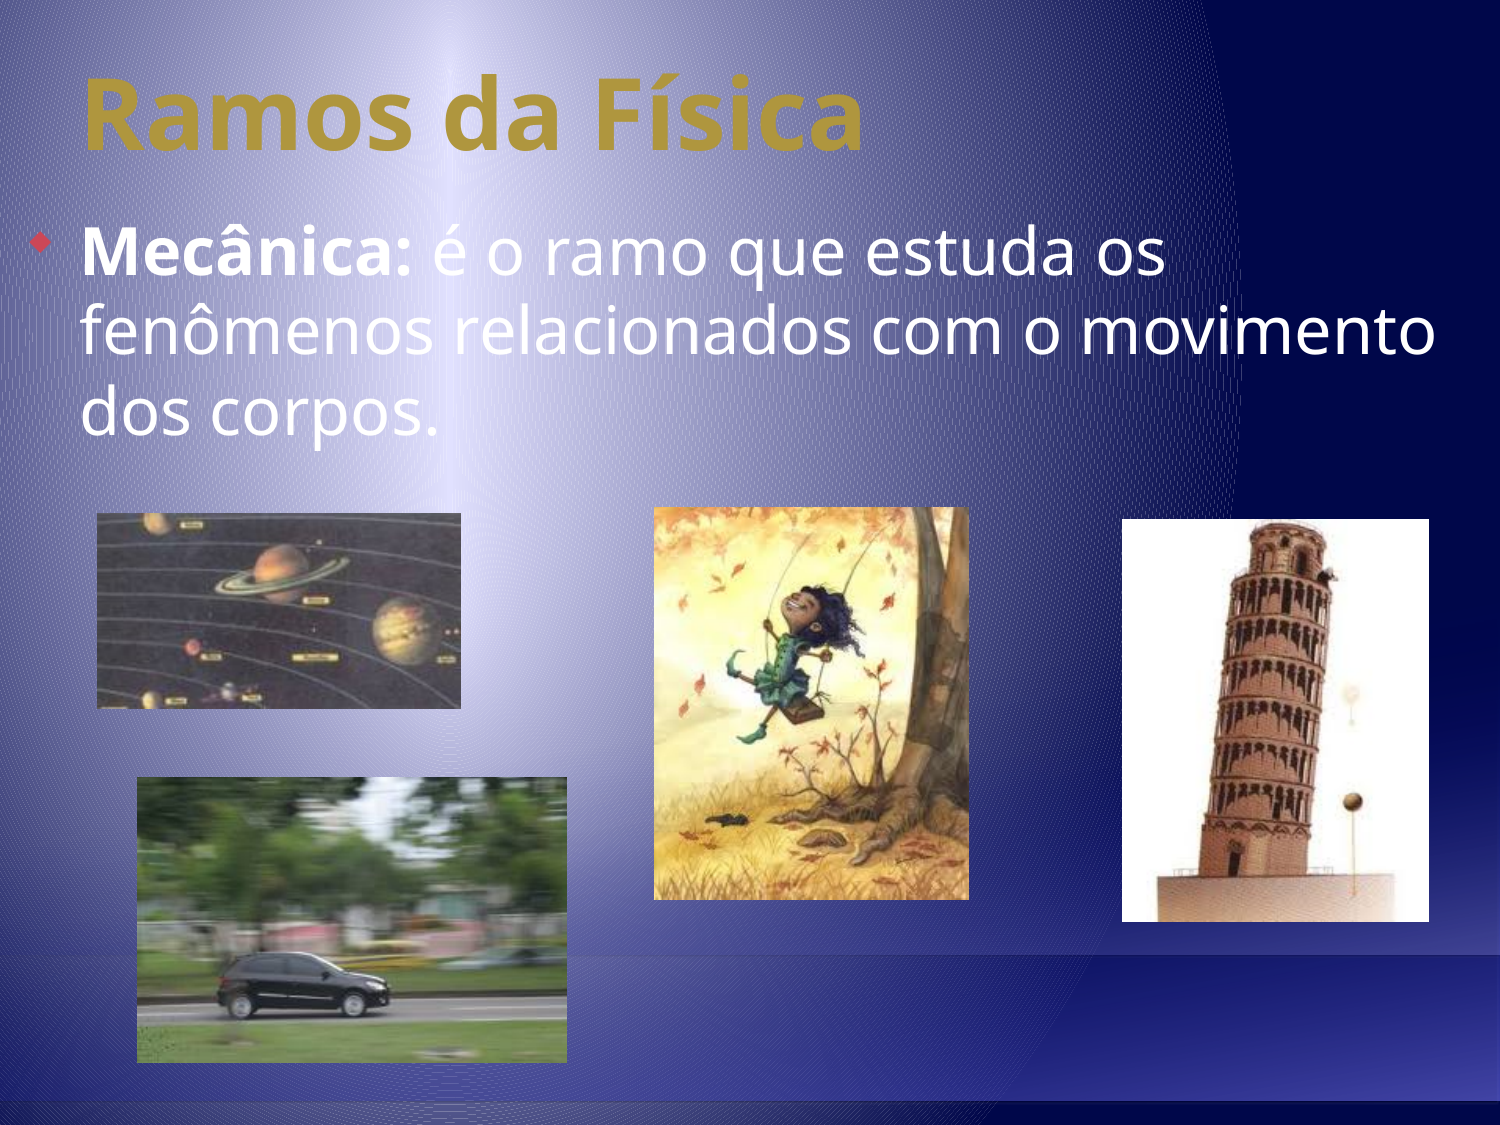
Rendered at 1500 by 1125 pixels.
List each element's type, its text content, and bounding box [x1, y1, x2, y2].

title Ramos da Física [79, 59, 1430, 173]
picture [1122, 519, 1429, 922]
picture [654, 507, 969, 901]
picture [97, 513, 461, 709]
picture [137, 777, 567, 1063]
list Mecânica: é o ramo que estuda os fenômenos relacionados com o movimento dos corpos. [11, 200, 1477, 485]
